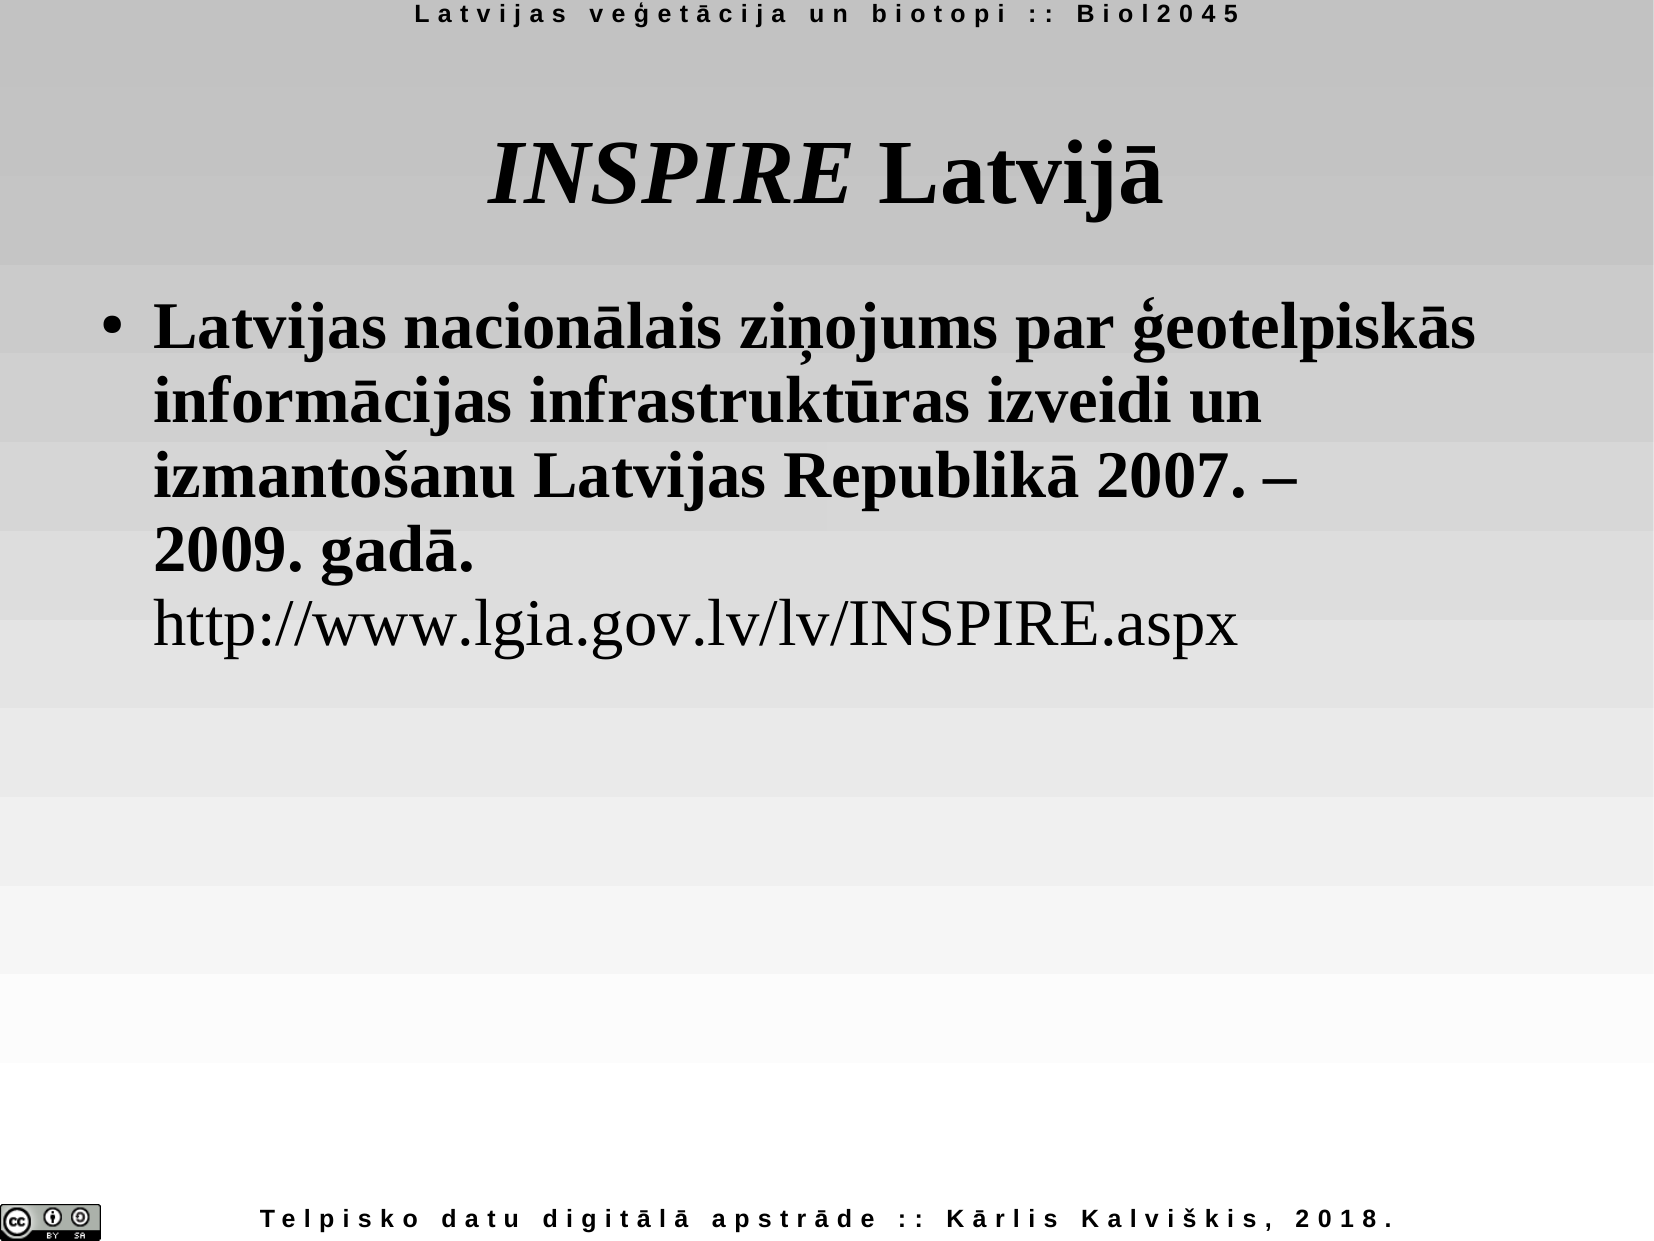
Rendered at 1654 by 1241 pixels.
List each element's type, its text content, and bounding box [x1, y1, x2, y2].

title INSPIRE Latvijā [29, 49, 1625, 296]
list Latvijas nacionālais ziņojums par ģeotelpiskās informācijas infrastruktūras izveidi un izmantošanu Latvijas Republikā 2007. – 2009. gadā. http://www.lgia.gov.lv/lv/INSPIRE.aspx [82, 289, 1571, 1113]
picture [0, 0, 1654, 1241]
